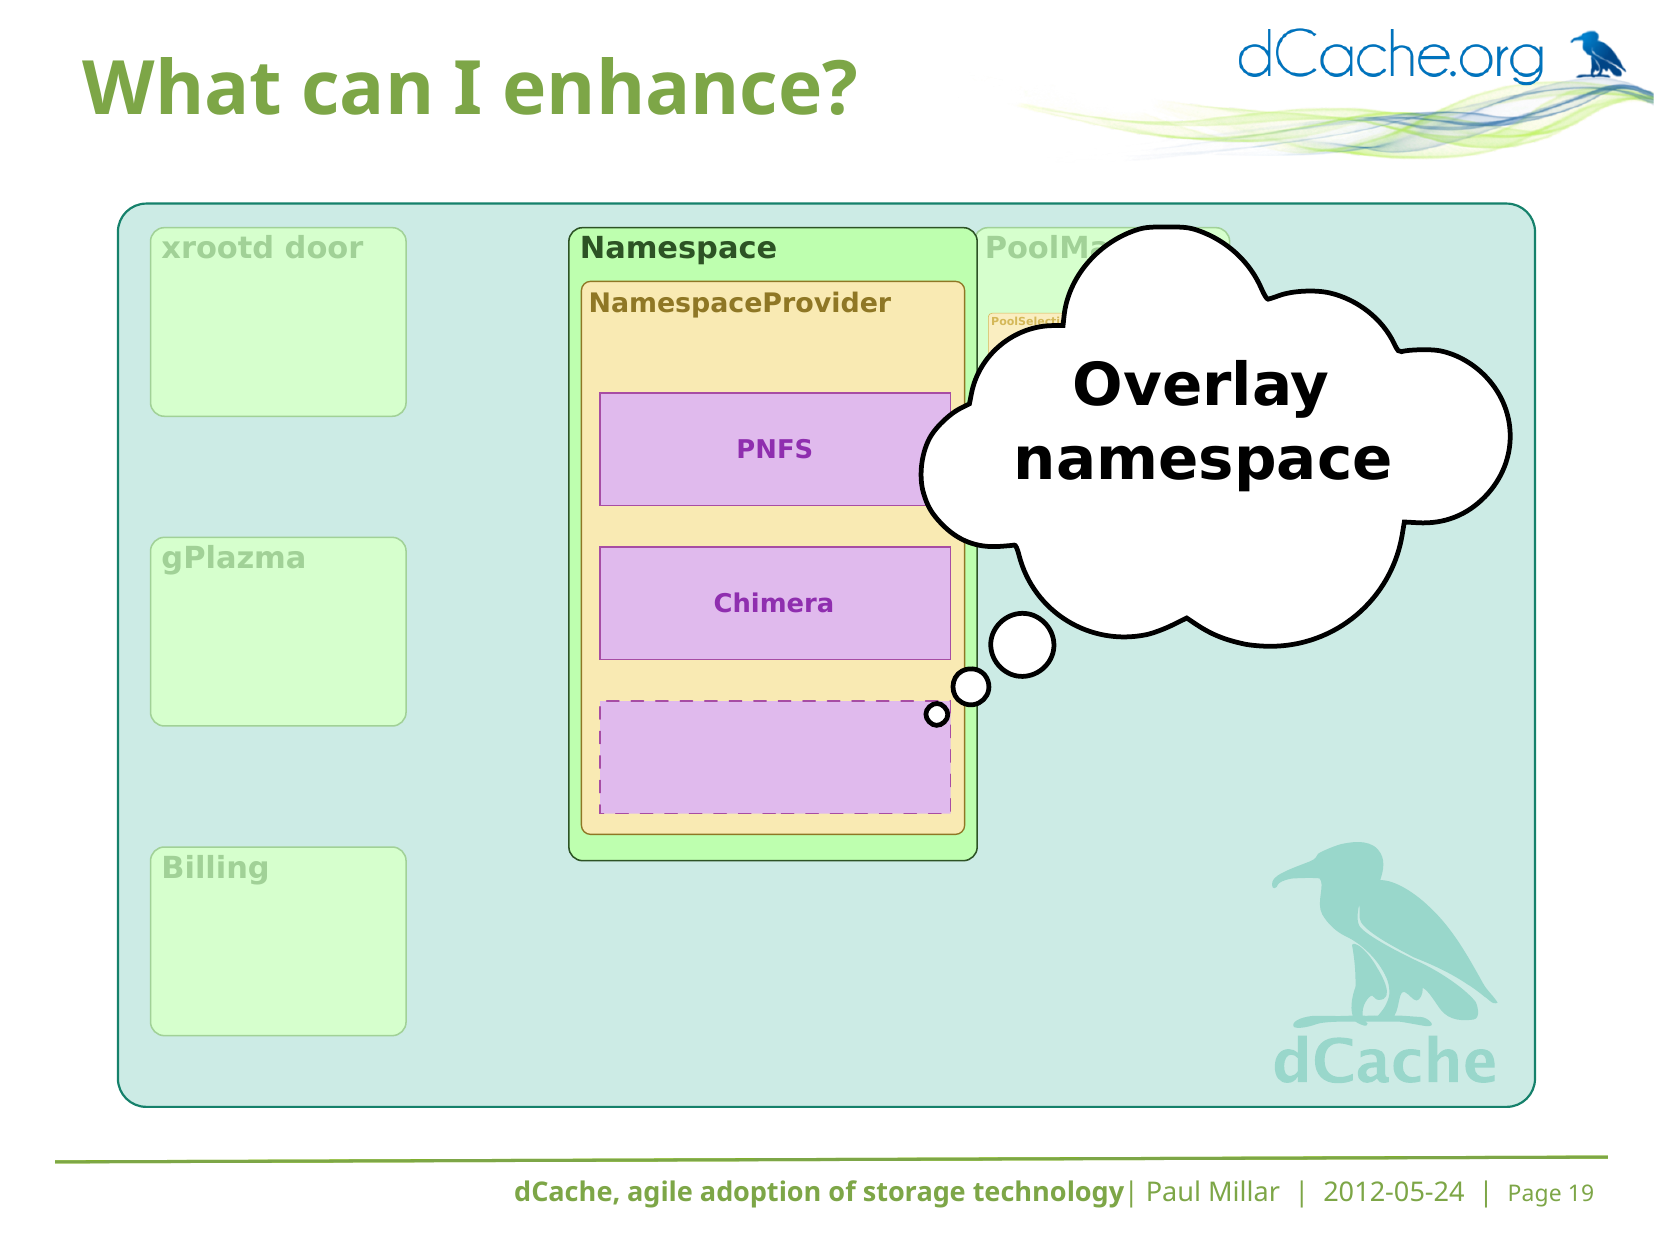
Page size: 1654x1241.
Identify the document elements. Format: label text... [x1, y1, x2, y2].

picture [115, 201, 1538, 1110]
picture [956, 16, 1654, 169]
title What can I enhance? [82, 37, 1605, 134]
